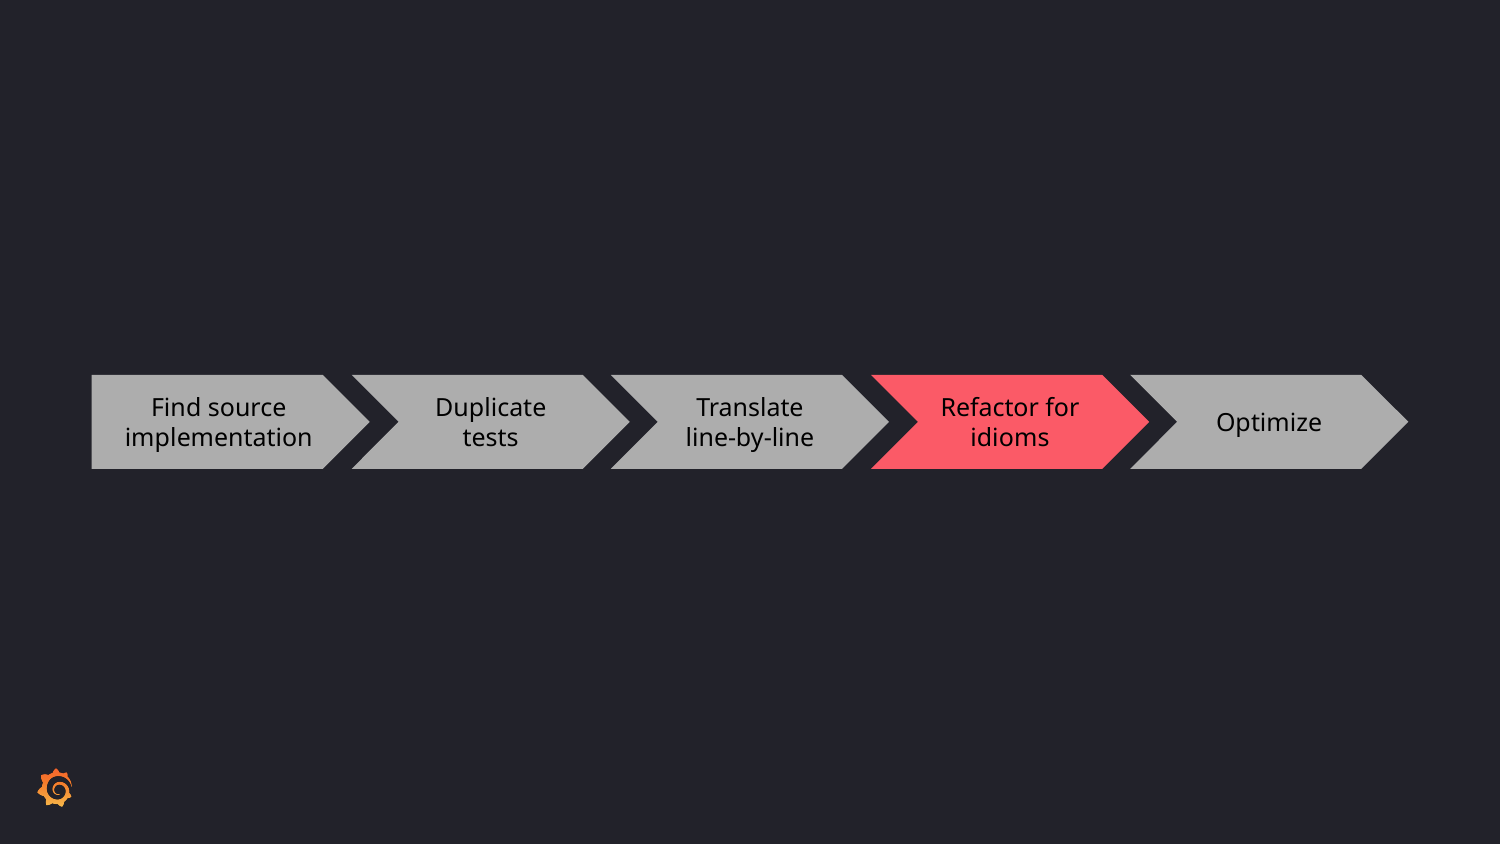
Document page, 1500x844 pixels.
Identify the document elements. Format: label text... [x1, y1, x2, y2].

picture [37, 768, 72, 807]
text_box Duplicate tests [351, 374, 630, 469]
text_box Optimize [1130, 374, 1409, 469]
text_box Find source implementation [91, 374, 370, 469]
text_box Refactor for idioms [871, 374, 1150, 469]
text_box Translate line-by-line [610, 374, 890, 469]
